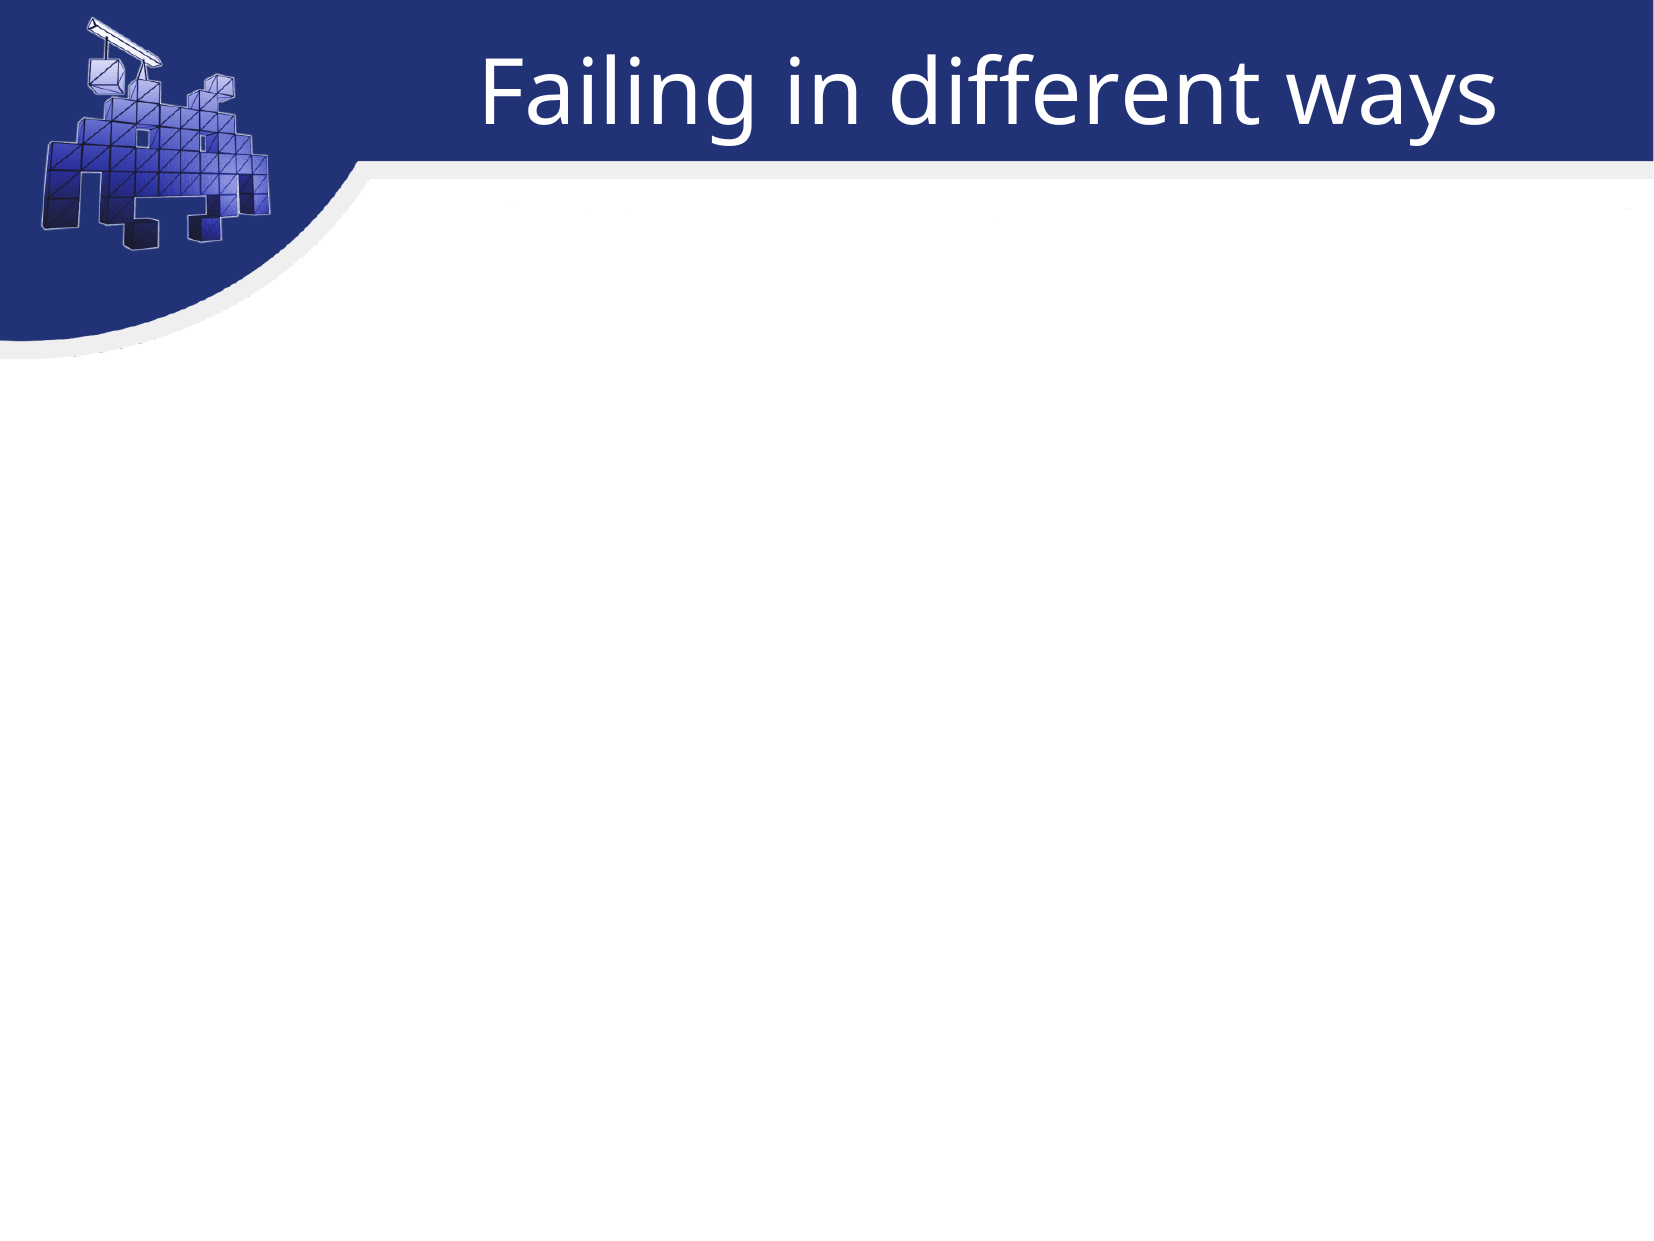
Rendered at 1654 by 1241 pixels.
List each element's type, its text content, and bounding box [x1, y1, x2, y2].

picture [0, 0, 1654, 443]
title Failing in different ways [354, 35, 1625, 142]
